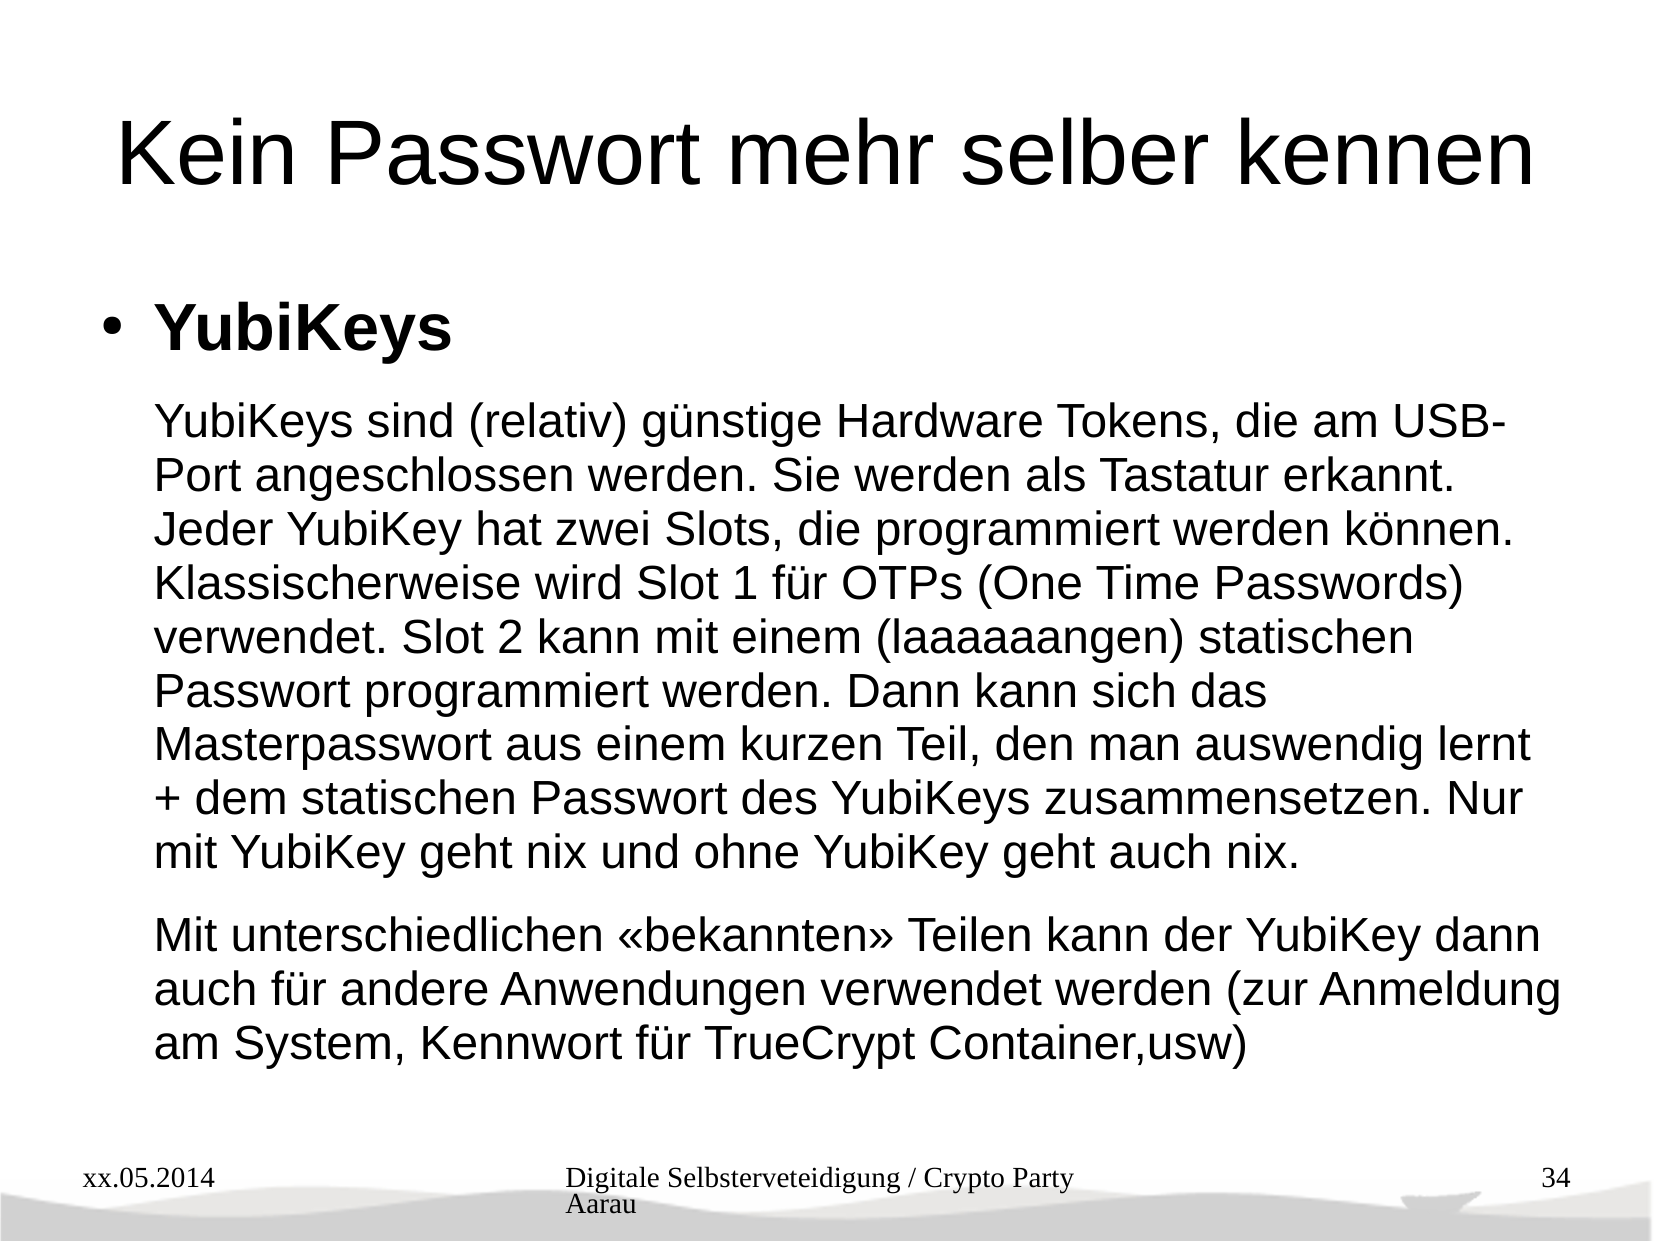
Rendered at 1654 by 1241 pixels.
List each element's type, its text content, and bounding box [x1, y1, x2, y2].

picture [174, 1179, 181, 1186]
picture [860, 1179, 866, 1186]
title Kein Passwort mehr selber kennen [82, 49, 1571, 257]
picture [708, 1179, 715, 1186]
picture [0, 1179, 1654, 1241]
picture [972, 1179, 978, 1186]
picture [994, 1179, 1001, 1186]
picture [123, 1179, 130, 1186]
list YubiKeys YubiKeys sind (relativ) günstige Hardware Tokens, die am USB-Port angeschlossen werden. Sie werden als Tastatur erkannt. Jeder YubiKey hat zwei Slots, die programmiert werden können. Klassischerweise wird Slot 1 für OTPs (One Time Passwords) verwendet. Slot 2 kann mit einem (laaaaaangen) statischen Passwort programmiert werden. Dann kann sich das Masterpasswort aus einem kurzen Teil, den man auswendig lernt + dem statischen Passwort des YubiKeys zusammensetzen. Nur mit YubiKey geht nix und ohne YubiKey geht auch nix. Mit unterschiedlichen «bekannten» Teilen kann der YubiKey dann auch für andere Anwendungen verwendet werden (zur Anmeldung am System, Kennwort für TrueCrypt Container,usw) [82, 290, 1571, 1109]
picture [823, 1179, 829, 1186]
picture [571, 1179, 582, 1186]
